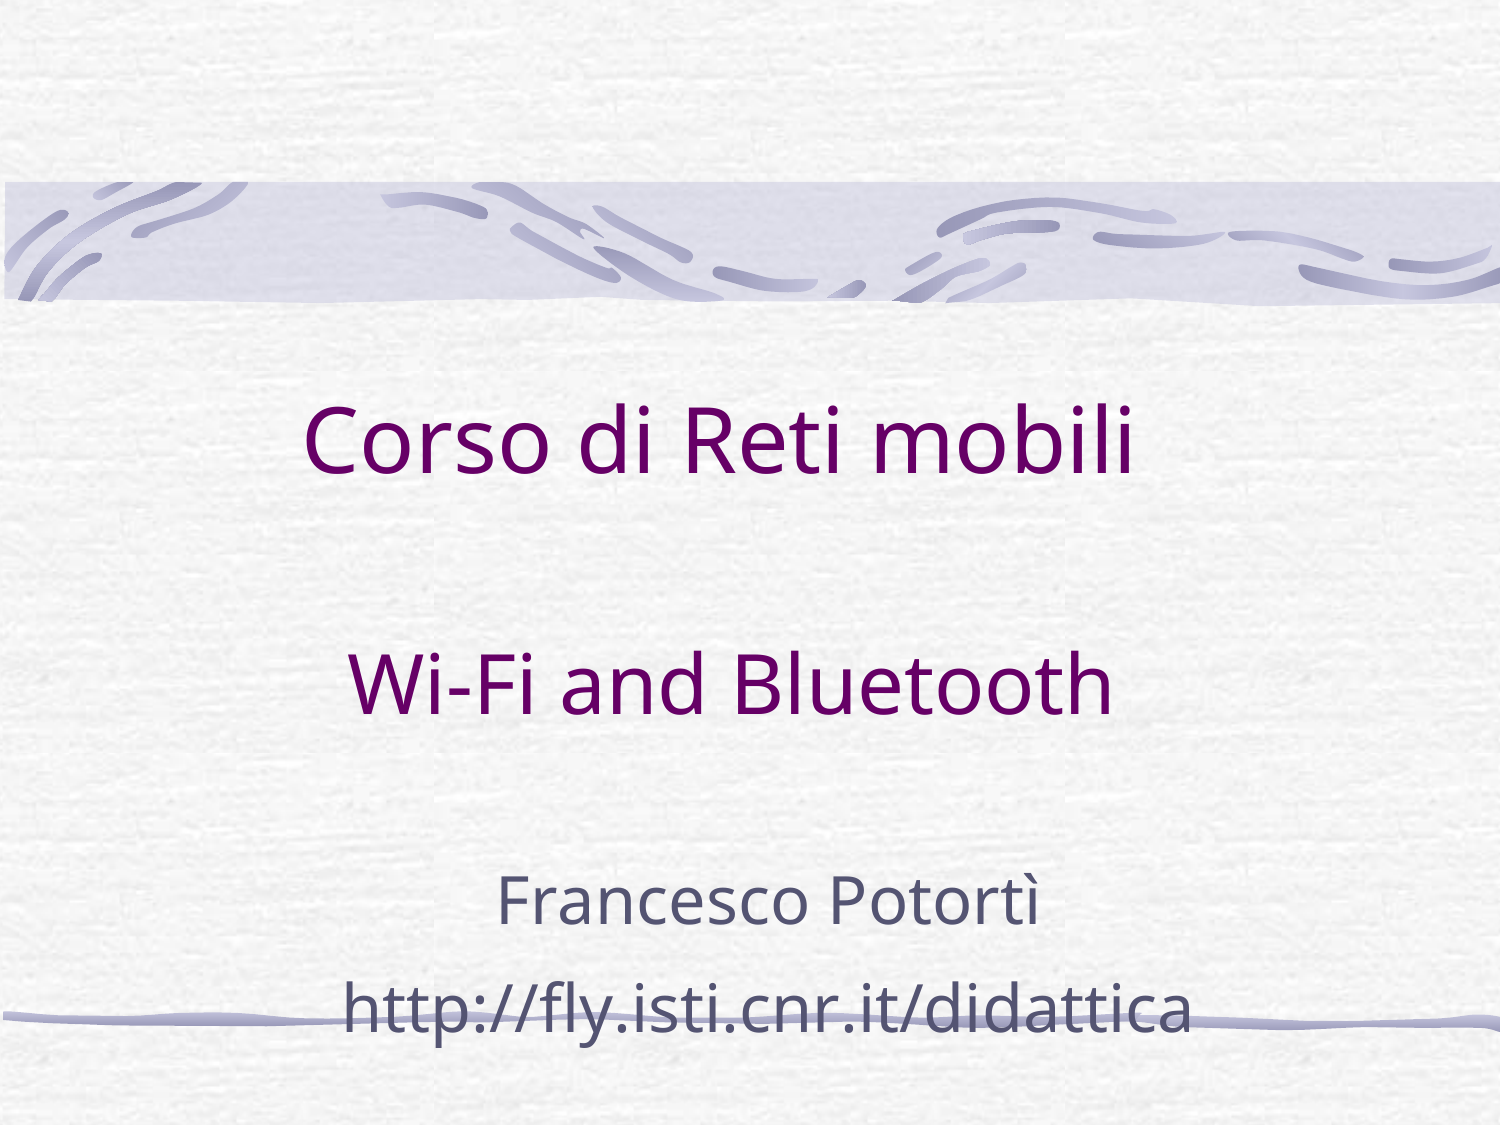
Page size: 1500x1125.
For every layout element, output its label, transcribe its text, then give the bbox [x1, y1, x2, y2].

title Corso di Reti mobili Wi-Fi and Bluetooth [41, 54, 1424, 747]
picture [0, 0, 1500, 1125]
subtitle Francesco Potortì http://fly.isti.cnr.it/didattica [206, 846, 1257, 1034]
